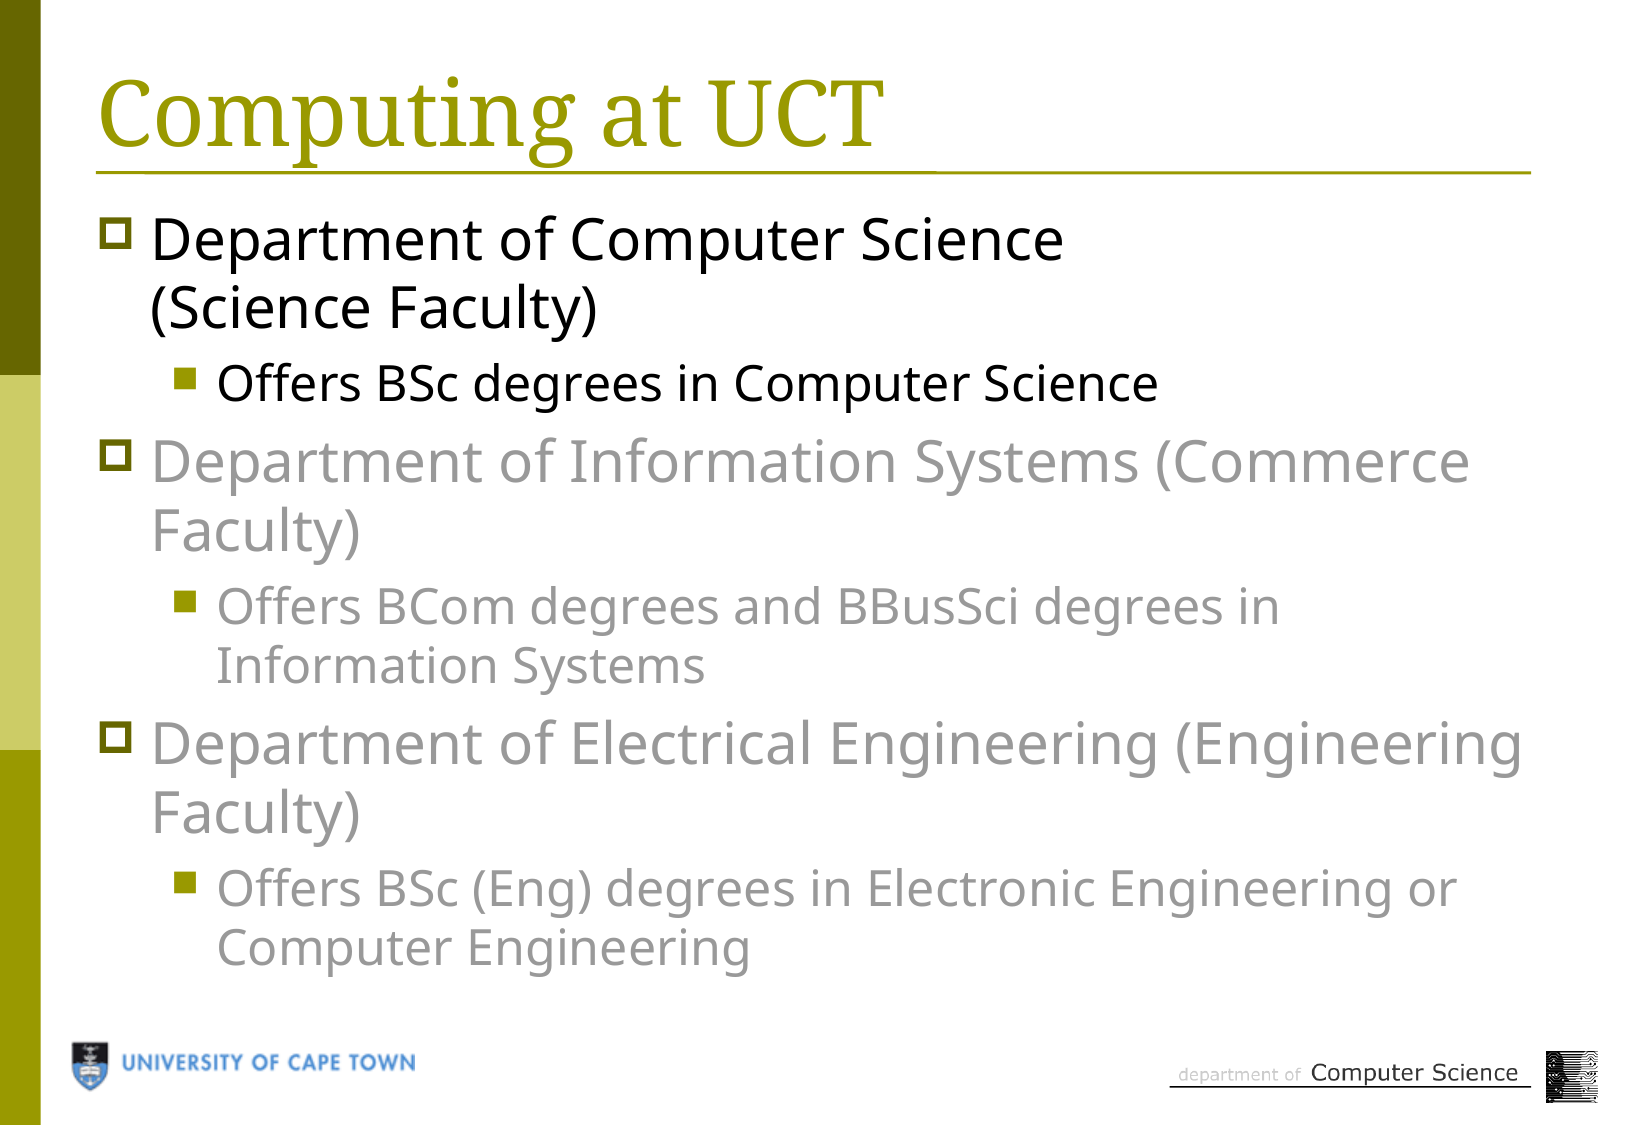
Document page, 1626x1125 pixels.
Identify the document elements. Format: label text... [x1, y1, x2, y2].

picture [1546, 1051, 1598, 1103]
title Computing at UCT [81, 38, 1544, 173]
picture [1169, 1043, 1532, 1091]
picture [61, 1024, 415, 1103]
list Department of Computer Science (Science Faculty)‏ Offers BSc degrees in Computer Science Department of Information Systems (Commerce Faculty)‏ Offers BCom degrees and BBusSci degrees in Information Systems Department of Electrical Engineering (Engineering Faculty)‏ Offers BSc (Eng) degrees in Electronic Engineering or Computer Engineering [81, 196, 1544, 1006]
